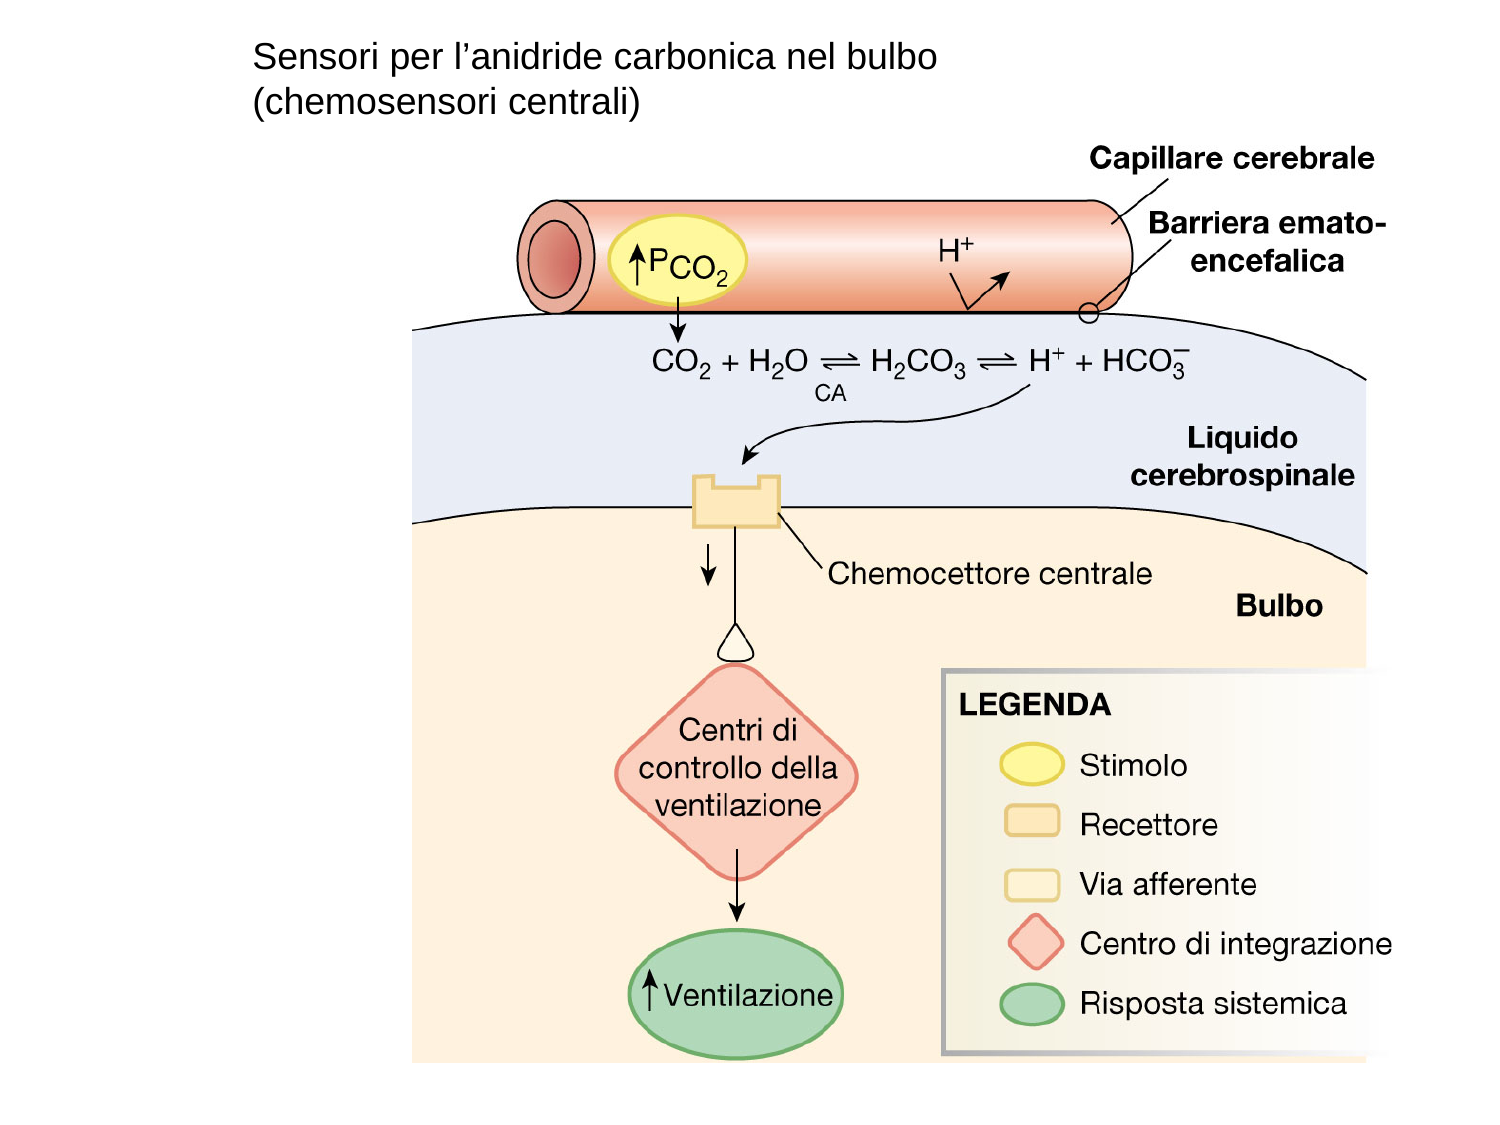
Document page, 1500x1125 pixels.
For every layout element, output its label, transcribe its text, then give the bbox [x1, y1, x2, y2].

text_box Sensori per l’anidride carbonica nel bulbo (chemosensori centrali) [237, 24, 1200, 130]
picture [412, 137, 1392, 1063]
